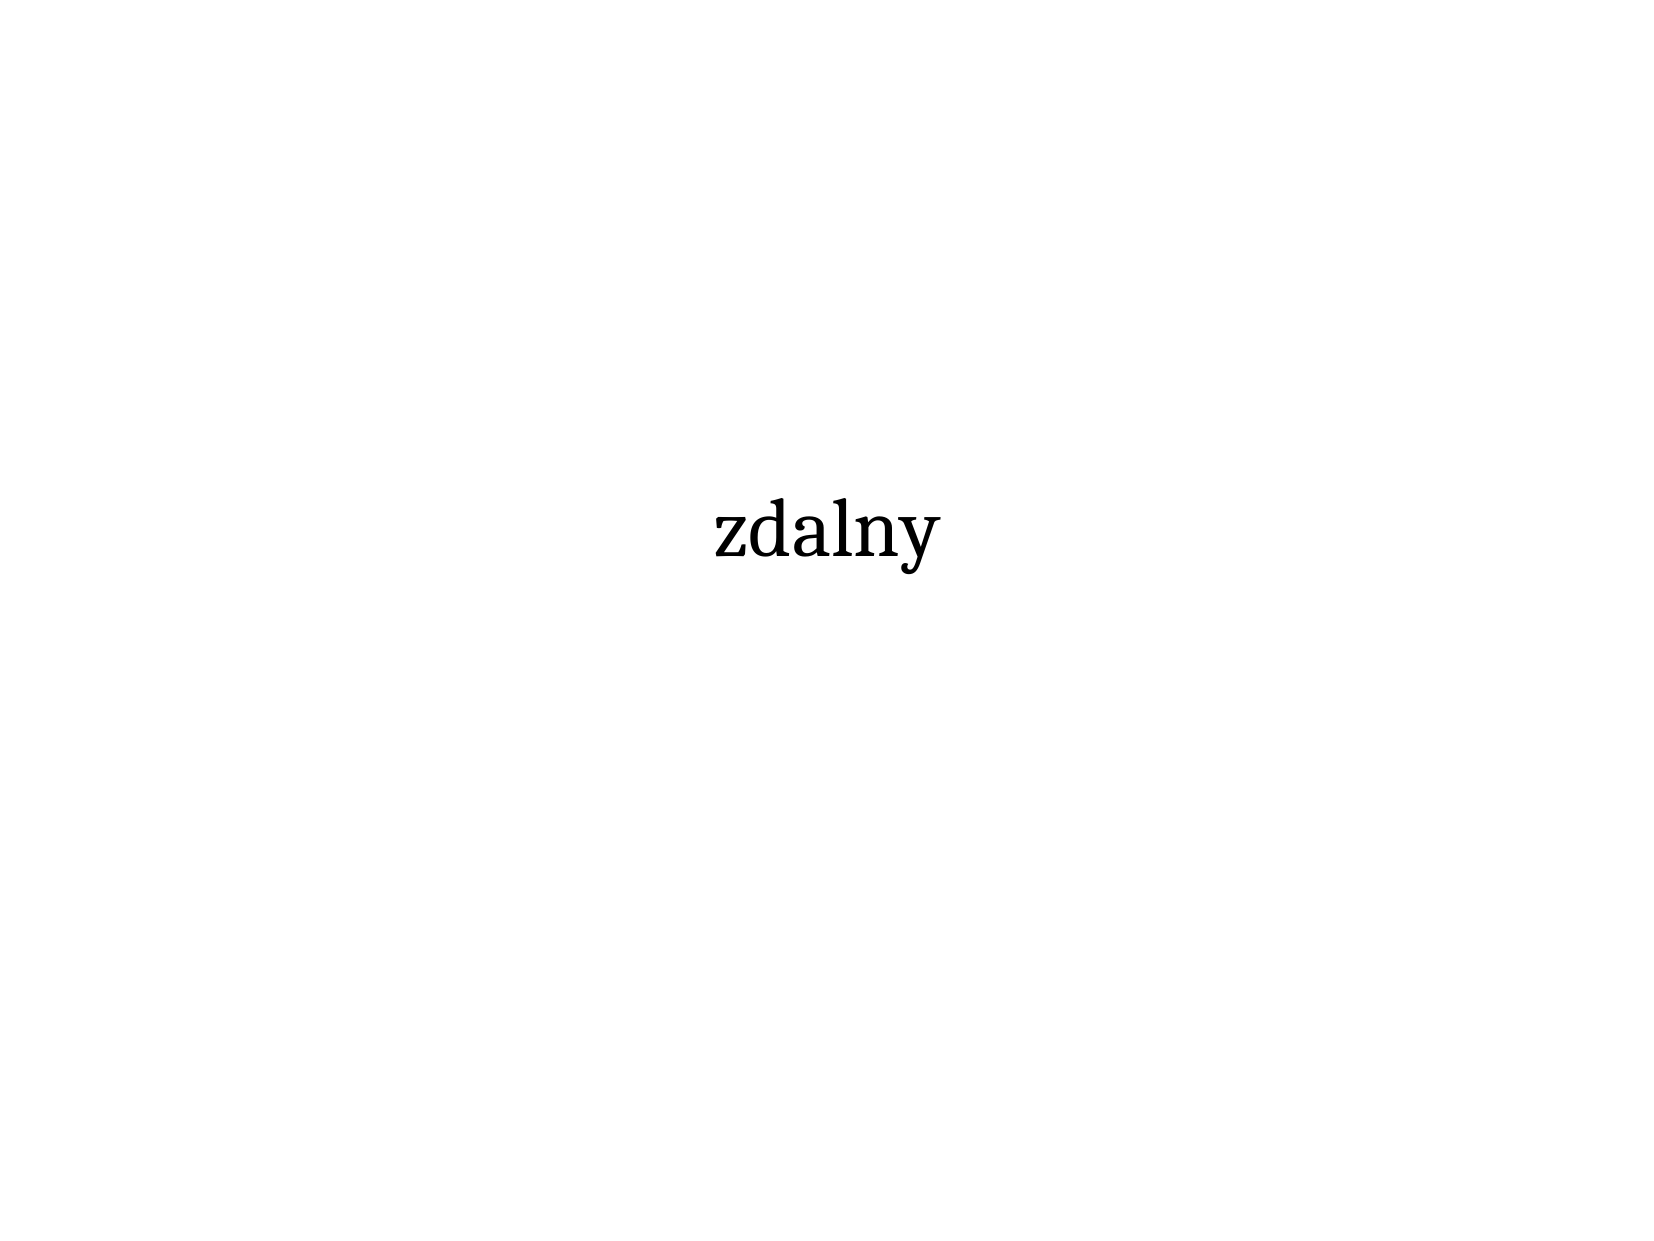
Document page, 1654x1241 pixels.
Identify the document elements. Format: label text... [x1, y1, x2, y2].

subtitle zdalny [82, 49, 1571, 1010]
